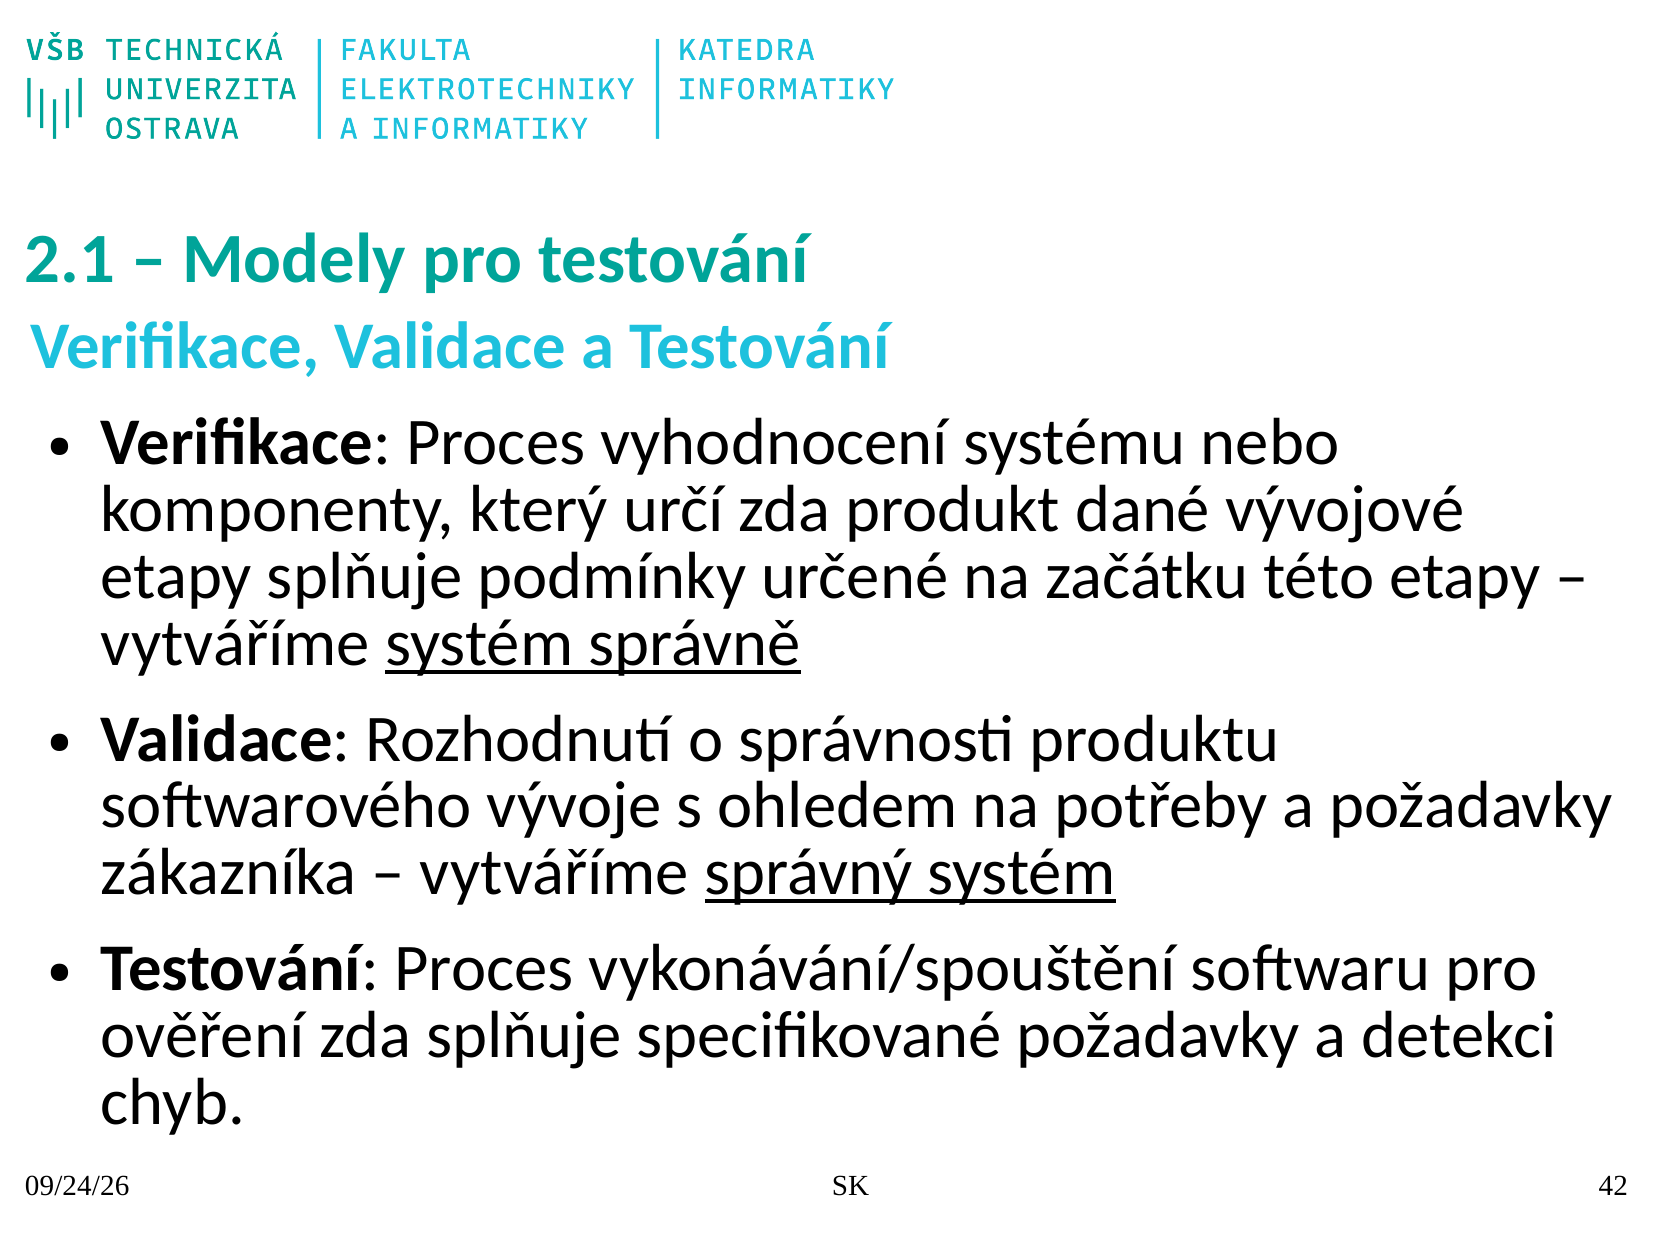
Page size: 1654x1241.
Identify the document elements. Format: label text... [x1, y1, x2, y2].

list Verifikace, Validace a Testování Verifikace: Proces vyhodnocení systému nebo komponenty, který určí zda produkt dané vývojové etapy splňuje podmínky určené na začátku této etapy – vytváříme systém správně Validace: Rozhodnutí o správnosti produktu softwarového vývoje s ohledem na potřeby a požadavky zákazníka – vytváříme správný systém Testování: Proces vykonávání/spouštění softwaru pro ověření zda splňuje specifikované požadavky a detekci chyb. [30, 318, 1629, 1146]
title 2.1 – Modely pro testování [24, 169, 1629, 300]
picture [26, 31, 894, 139]
